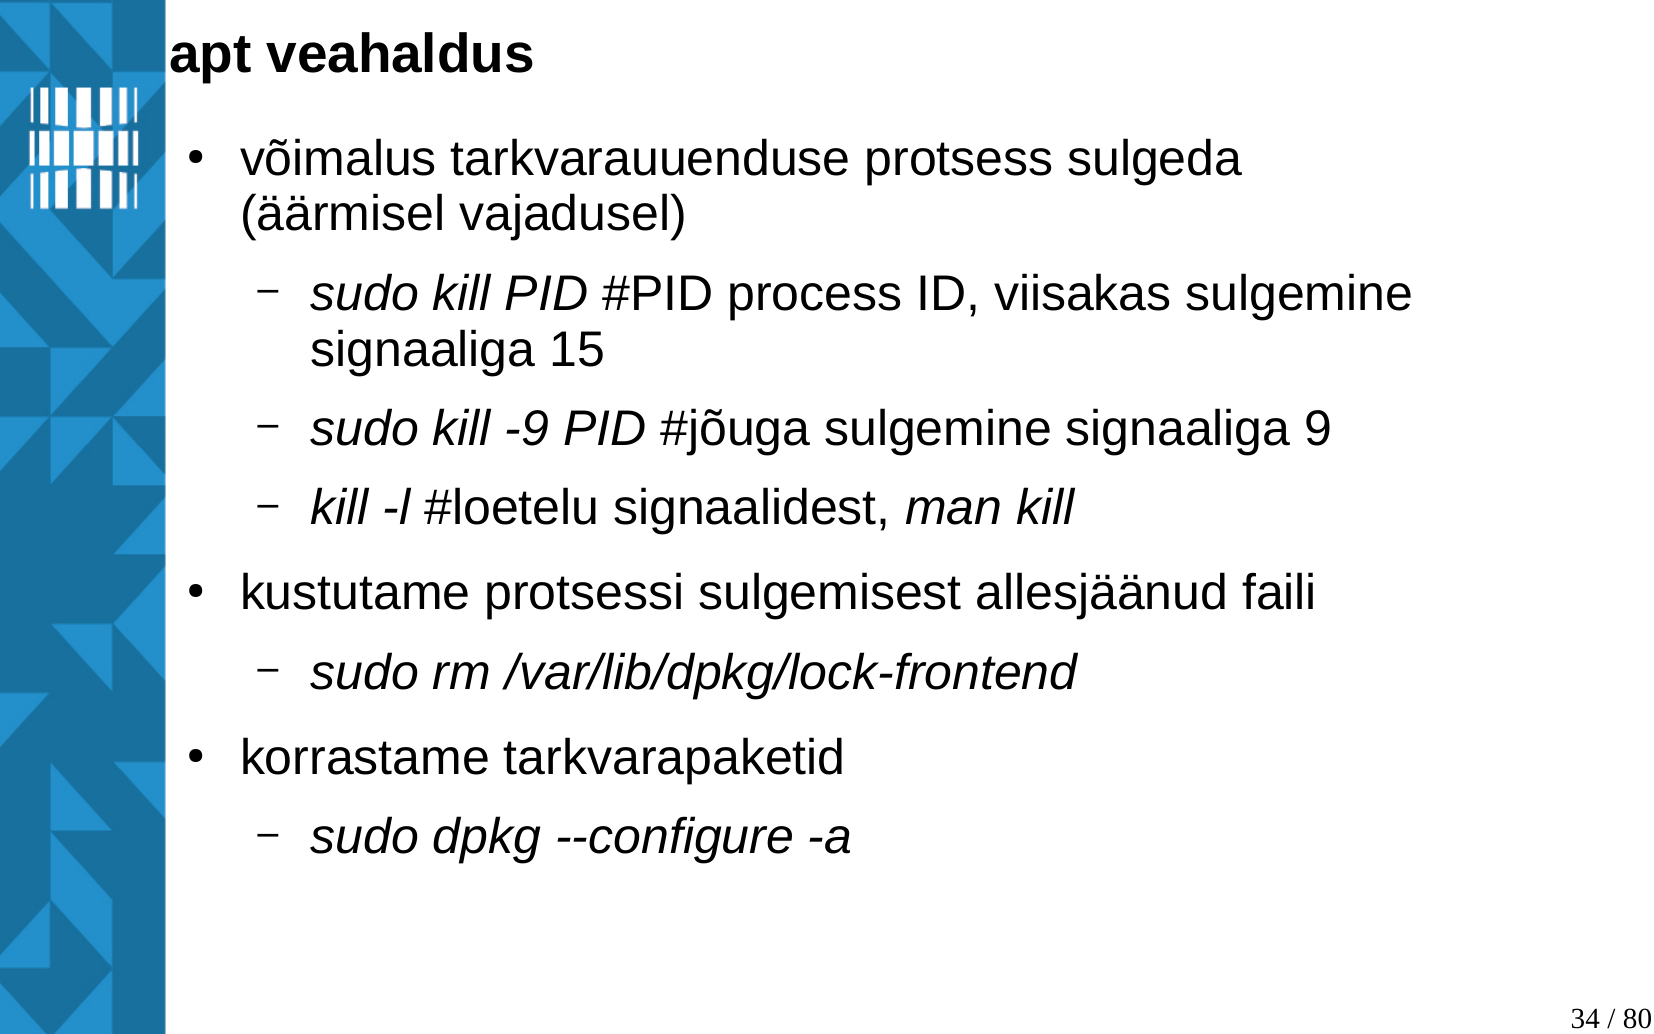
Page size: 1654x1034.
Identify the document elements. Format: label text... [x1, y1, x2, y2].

list võimalus tarkvarauuenduse protsess sulgeda (äärmisel vajadusel) sudo kill PID #PID process ID, viisakas sulgemine signaaliga 15 sudo kill -9 PID #jõuga sulgemine signaaliga 9 kill -l #loetelu signaalidest, man kill kustutame protsessi sulgemisest allesjäänud faili sudo rm /var/lib/dpkg/lock-frontend korrastame tarkvarapaketid sudo dpkg --configure -a [169, 129, 1630, 997]
title apt veahaldus [169, 11, 1571, 95]
